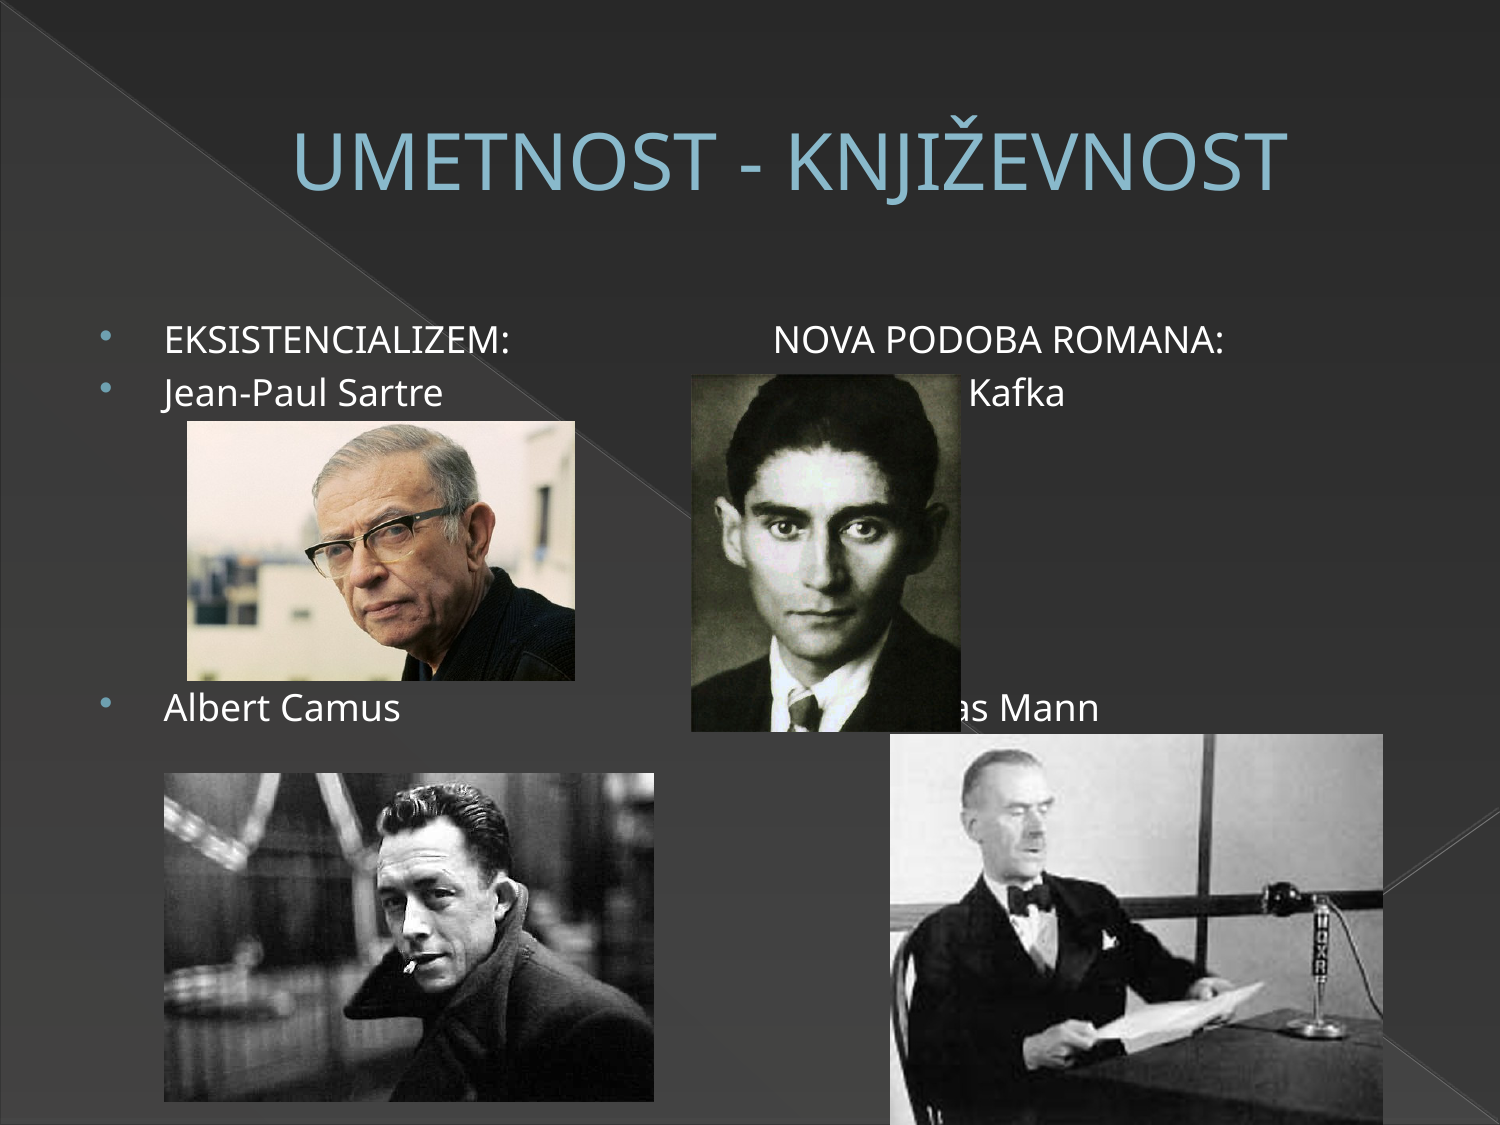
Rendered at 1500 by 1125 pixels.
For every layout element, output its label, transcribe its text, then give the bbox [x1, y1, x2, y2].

picture [164, 773, 654, 1102]
list EKSISTENCIALIZEM: NOVA PODOBA ROMANA: Jean-Paul Sartre Franz Kafka Albert Camus Thomas Mann [75, 308, 1425, 1059]
picture [890, 734, 1383, 1125]
title UMETNOST - KNJIŽEVNOST [75, 43, 1425, 274]
picture [187, 421, 575, 681]
picture [691, 374, 961, 732]
